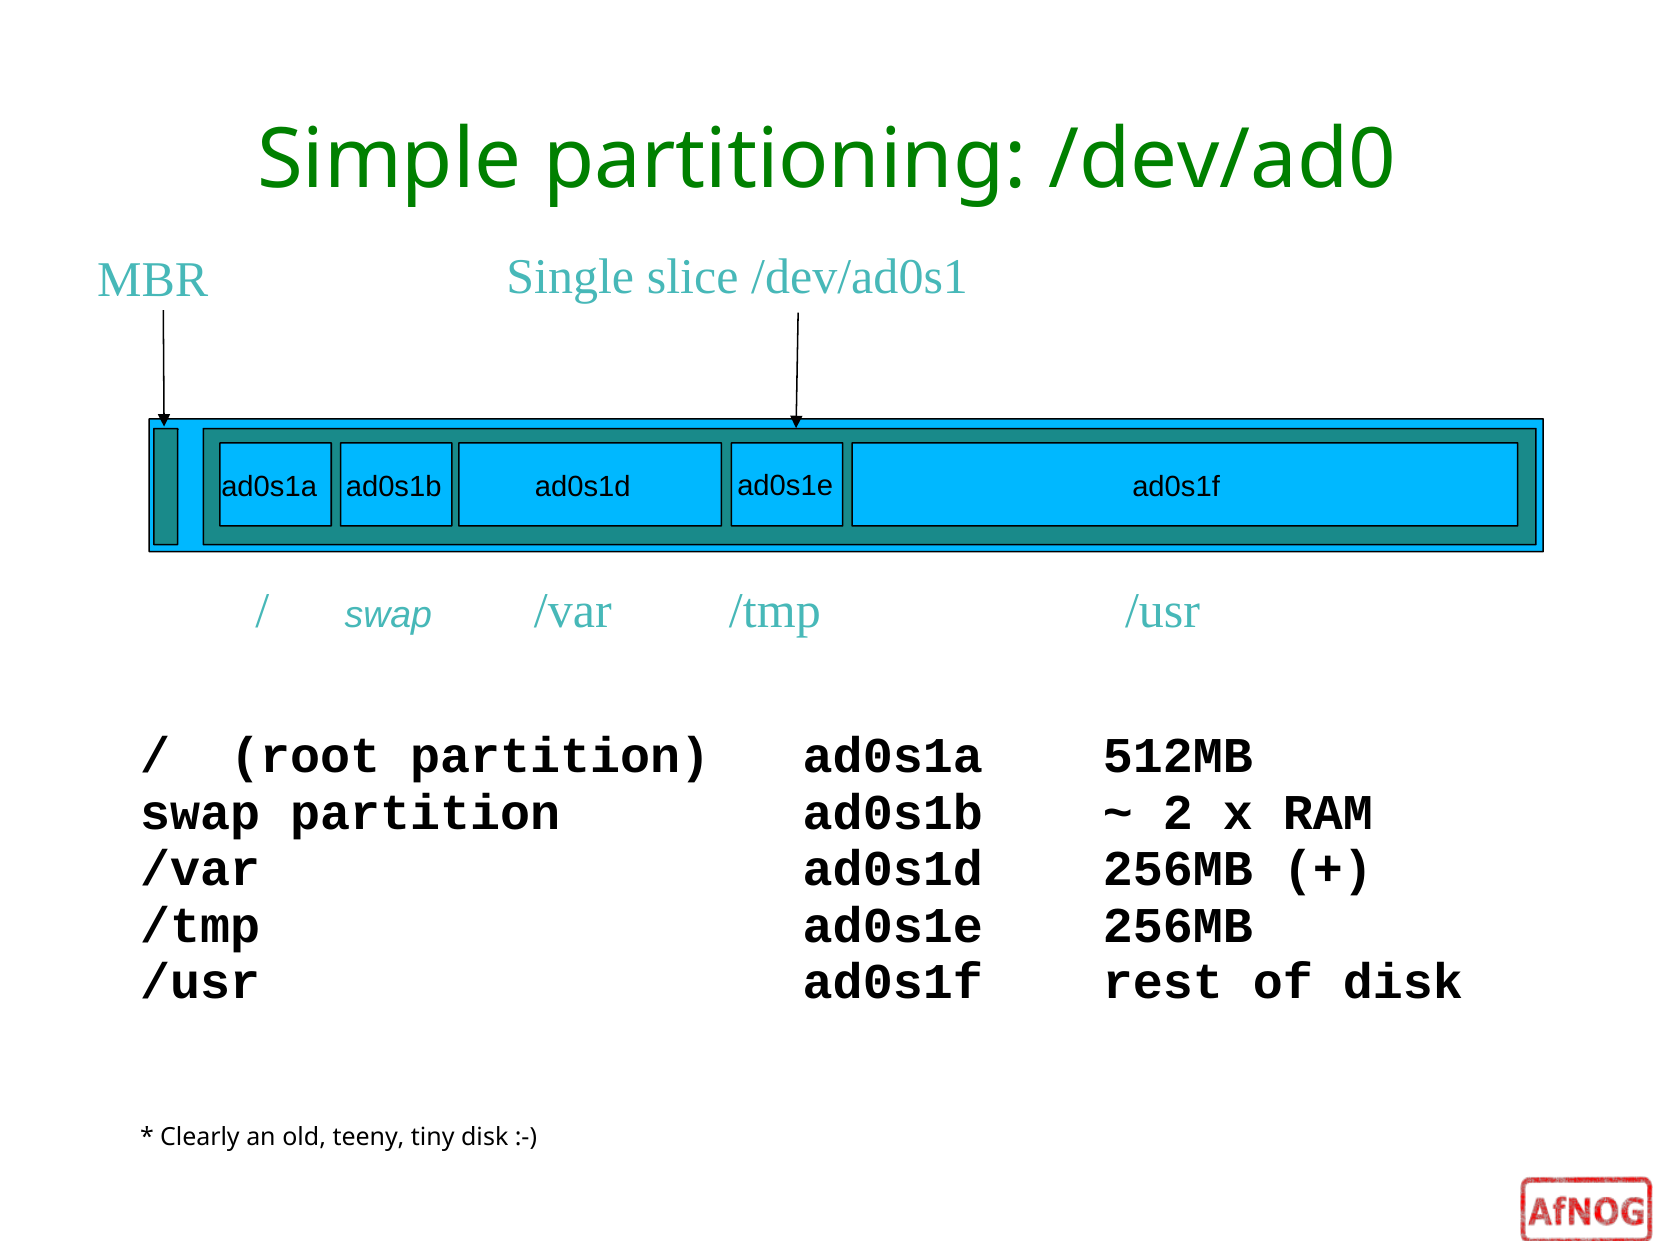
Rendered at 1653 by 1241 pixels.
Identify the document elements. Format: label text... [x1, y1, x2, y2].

text_box ad0s1e [737, 467, 845, 504]
text_box ad0s1f [1132, 468, 1232, 505]
text_box swap [344, 591, 440, 640]
text_box Single slice /dev/ad0s1 [506, 245, 1089, 306]
text_box / [255, 579, 273, 641]
text_box ad0s1a [221, 468, 329, 505]
text_box / (root partition) ad0s1a 512MB swap partition ad0s1b ~ 2 x RAM /var ad0s1d 256MB (+) /tmp ad0s1e 256MB /usr ad0s1f rest of disk * Clearly an old, teeny, tiny disk :-) [140, 724, 1513, 1191]
text_box /tmp [728, 579, 846, 641]
text_box ad0s1d [535, 468, 643, 505]
text_box /usr [1124, 579, 1224, 641]
picture [1519, 1175, 1653, 1241]
text_box MBR [97, 248, 223, 310]
text_box [149, 418, 1544, 552]
text_box Simple partitioning: /dev/ad0 [121, 73, 1533, 241]
text_box ad0s1b [345, 468, 454, 505]
text_box /var [533, 579, 634, 641]
